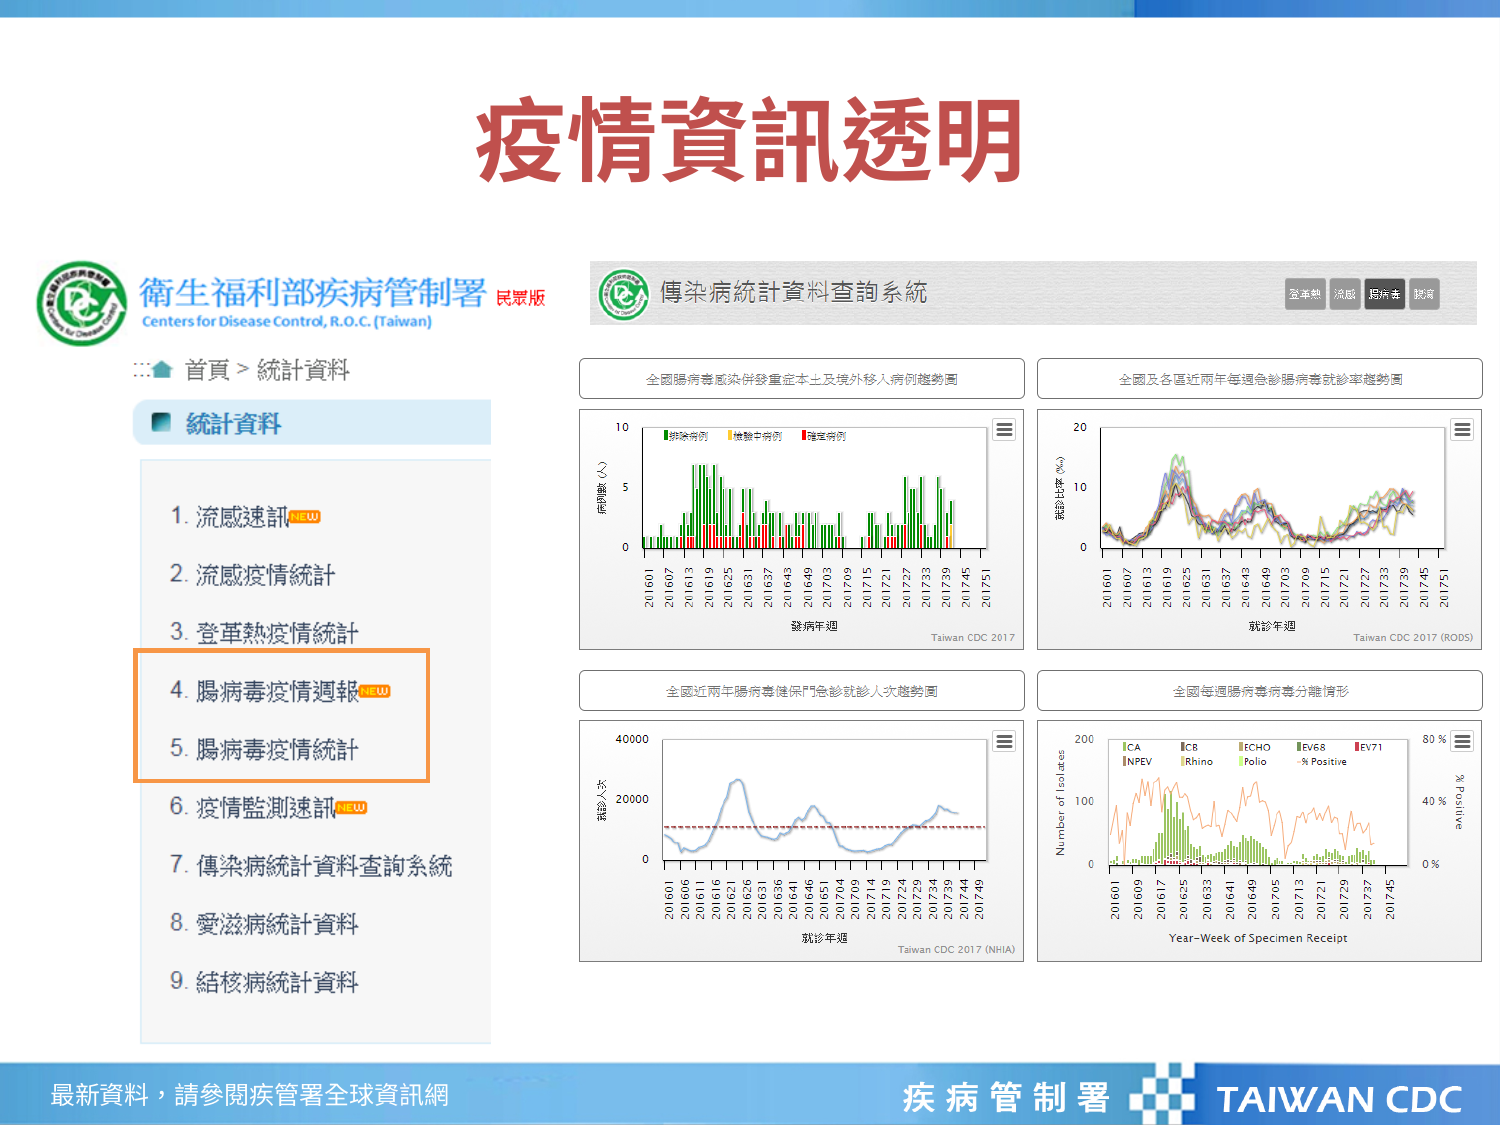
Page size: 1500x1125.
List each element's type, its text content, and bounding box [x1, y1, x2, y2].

title 疫情資訊透明 [75, 34, 1426, 242]
picture [570, 351, 1492, 966]
text_box 最新資料，請參閱疾管署全球資訊網 [35, 1072, 855, 1117]
picture [30, 251, 555, 1050]
picture [590, 261, 1477, 325]
